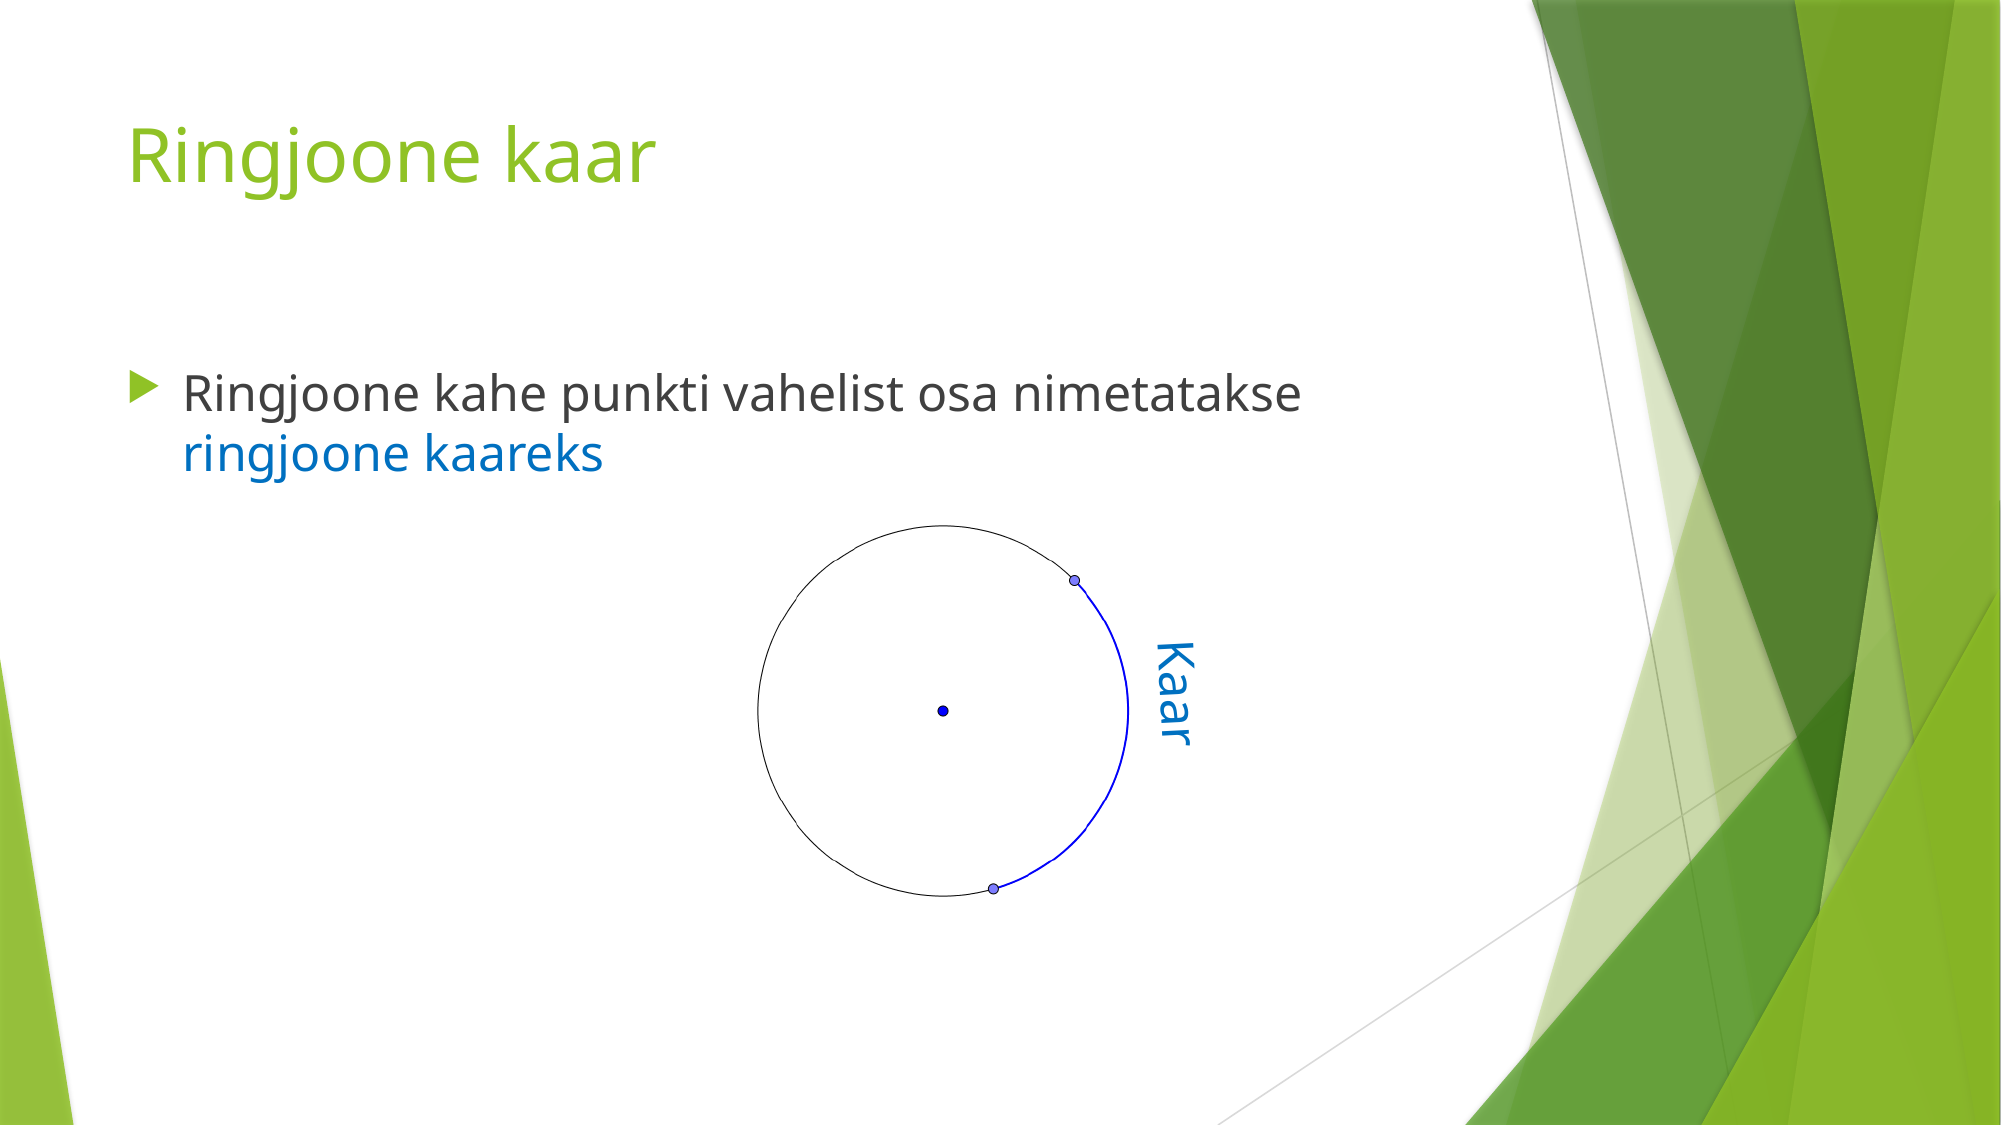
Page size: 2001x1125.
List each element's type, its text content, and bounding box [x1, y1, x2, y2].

list Ringjoone kahe punkti vahelist osa nimetatakse ringjoone kaareks [111, 354, 1522, 992]
text_box Kaar [1145, 623, 1225, 829]
title Ringjoone kaar [111, 99, 1522, 317]
picture [738, 501, 1145, 921]
